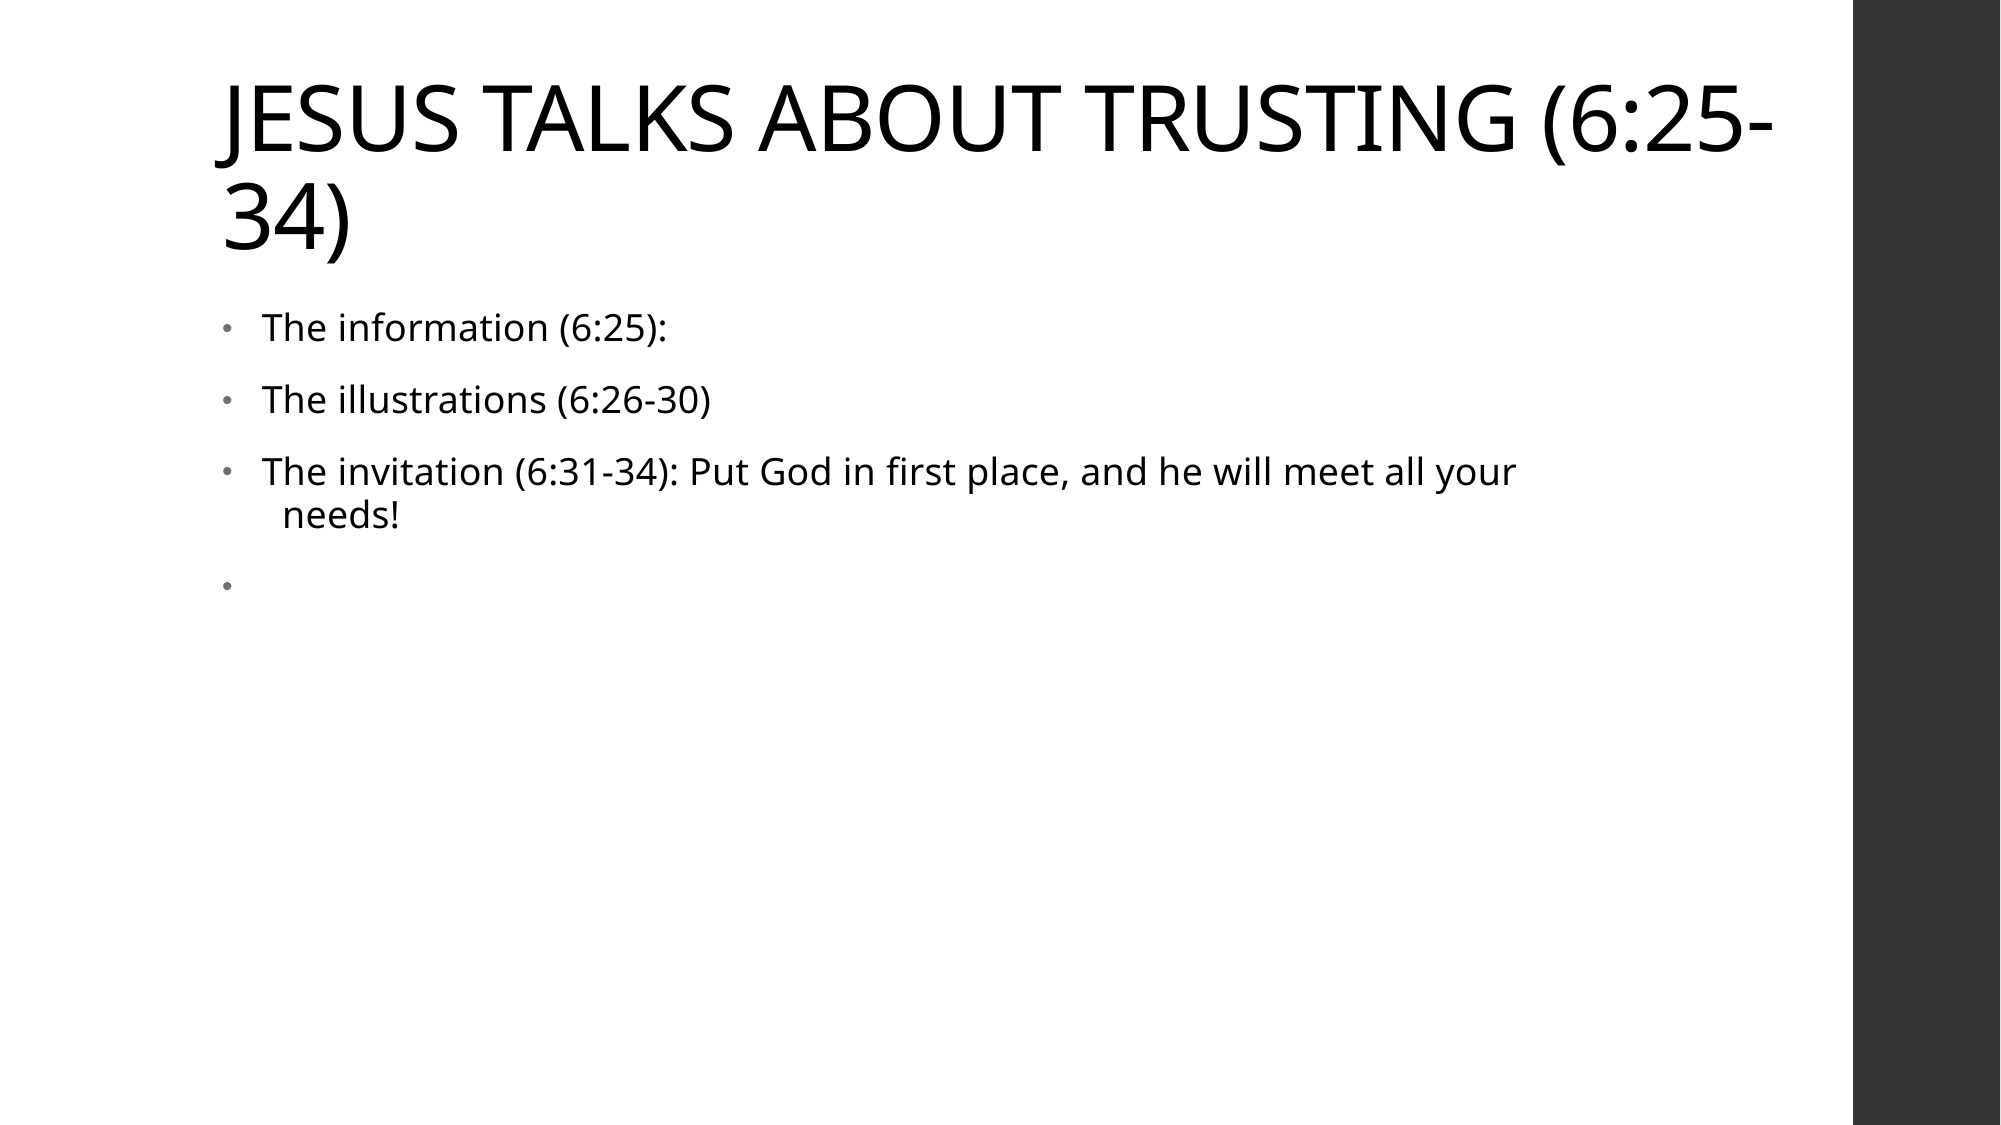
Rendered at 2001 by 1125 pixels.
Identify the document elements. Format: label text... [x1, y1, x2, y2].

list The information (6:25): The illustrations (6:26-30) The invitation (6:31-34): Put God in first place, and he will meet all your needs! [206, 299, 1617, 1014]
title JESUS TALKS ABOUT TRUSTING (6:25-34) [206, 60, 1797, 278]
